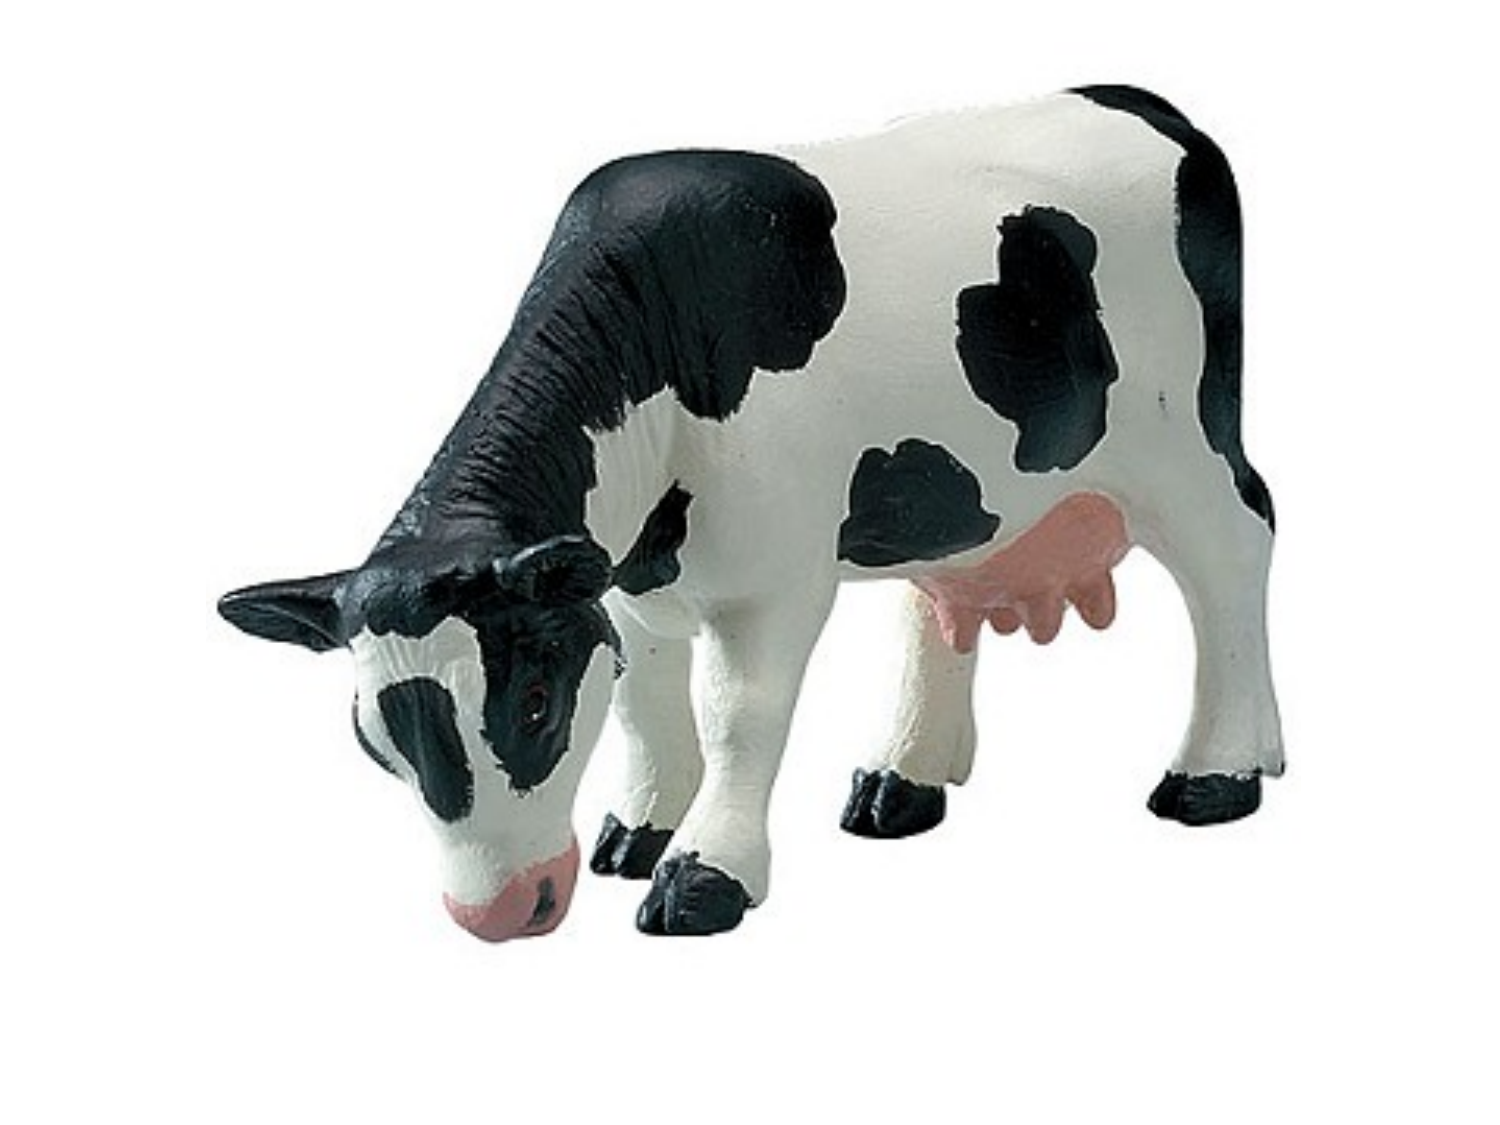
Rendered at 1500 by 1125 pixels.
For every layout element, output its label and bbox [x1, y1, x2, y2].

picture [206, 42, 1301, 981]
